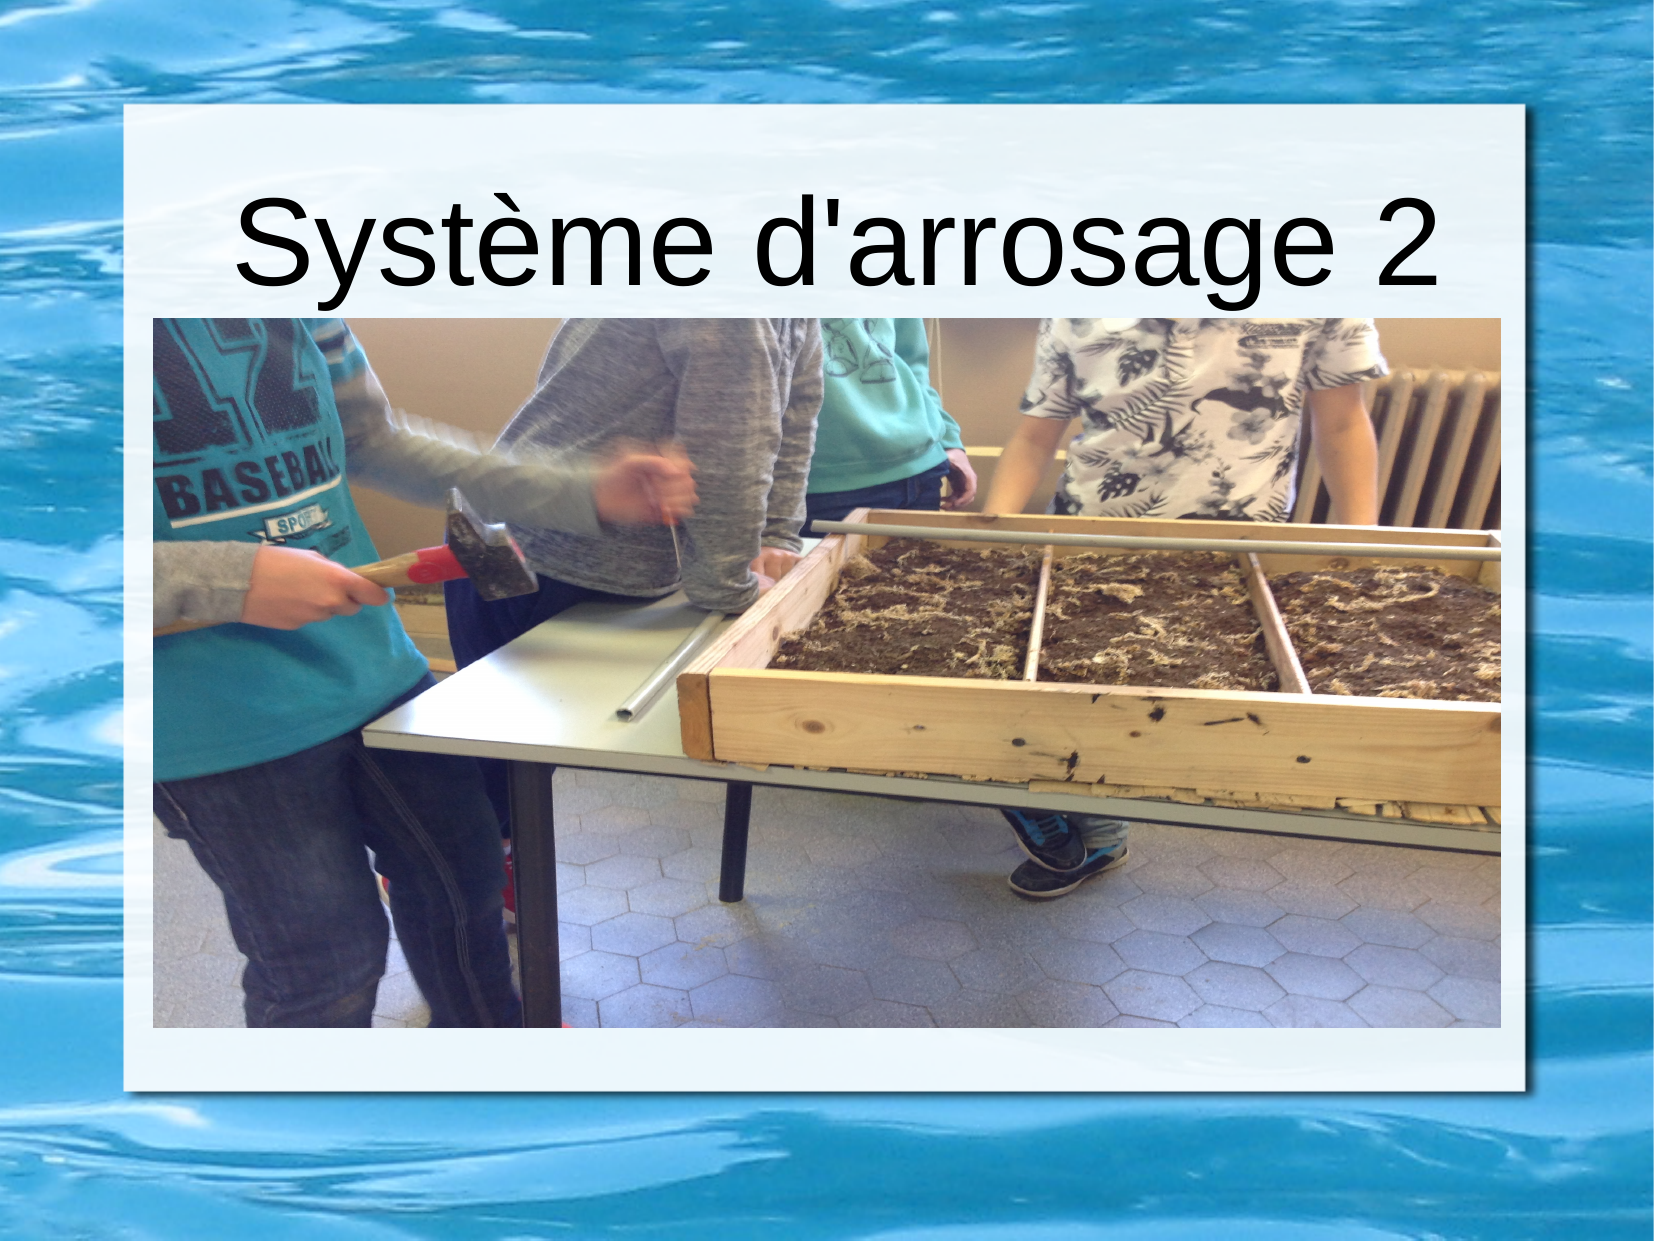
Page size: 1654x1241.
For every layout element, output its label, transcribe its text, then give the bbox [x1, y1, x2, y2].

text_box Système d'arrosage 2 [217, 164, 1460, 319]
picture [0, 0, 1654, 1241]
